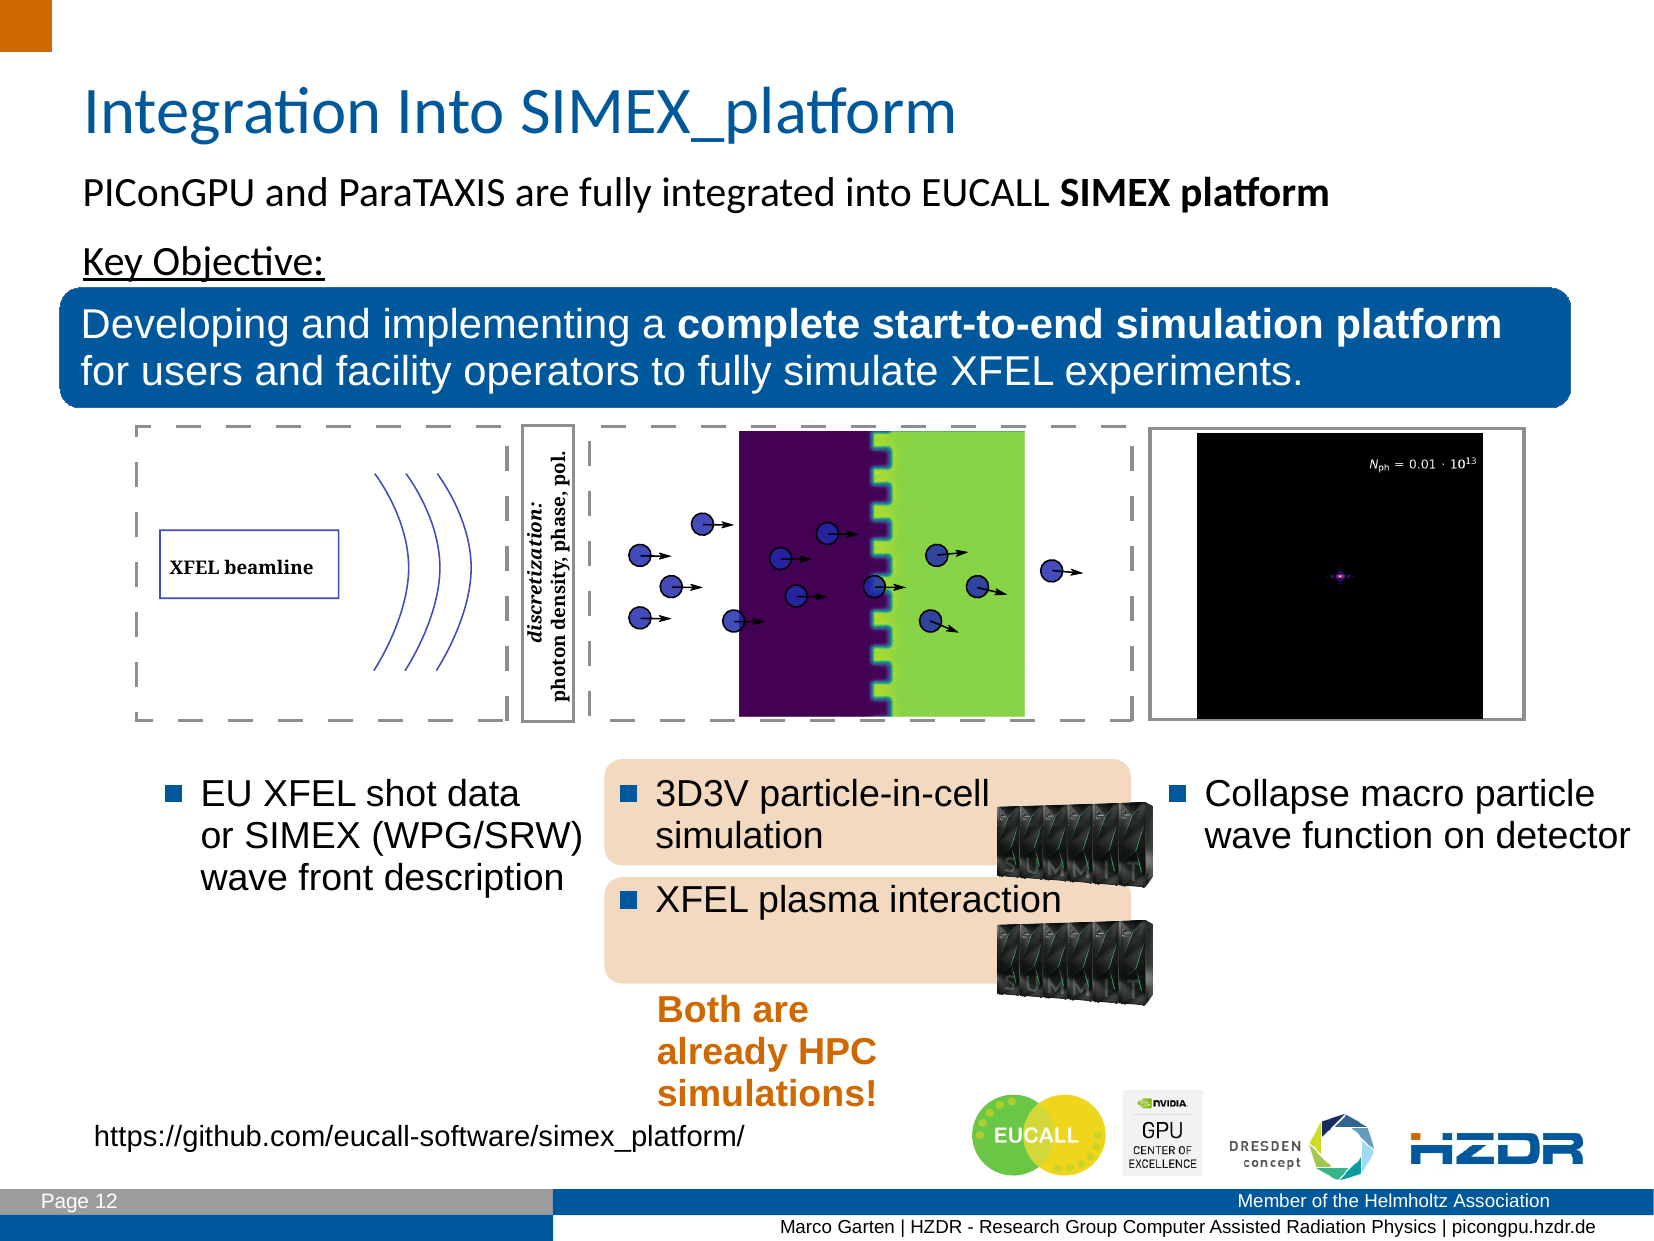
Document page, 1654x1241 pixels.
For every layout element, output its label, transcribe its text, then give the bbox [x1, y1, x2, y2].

picture [964, 1081, 1211, 1185]
text_box Both are already HPC simulations! [642, 980, 946, 1122]
list PIConGPU and ParaTAXIS are fully integrated into EUCALL SIMEX platform Key Objective: [82, 394, 1571, 1081]
picture [997, 920, 1153, 1007]
picture [1230, 1114, 1374, 1180]
list PIConGPU and ParaTAXIS are fully integrated into EUCALL SIMEX platform Key Objective: [82, 165, 1571, 302]
title Integration Into SIMEX_platform [83, 59, 1404, 156]
picture [997, 802, 1153, 888]
text_box 3D3V particle-in-cell simulation [605, 765, 1005, 864]
picture [1386, 1114, 1602, 1183]
text_box Developing and implementing a complete start-to-end simulation platform for users and facility operators to fully simulate XFEL experiments. [59, 287, 1571, 408]
picture [134, 423, 1535, 732]
text_box Collapse macro particle wave function on detector [1154, 765, 1647, 864]
text_box https://github.com/eucall-software/simex_platform/ [79, 1106, 890, 1167]
text_box XFEL plasma interaction [605, 871, 1077, 929]
text_box EU XFEL shot data or SIMEX (WPG/SRW) wave front description [150, 765, 599, 906]
